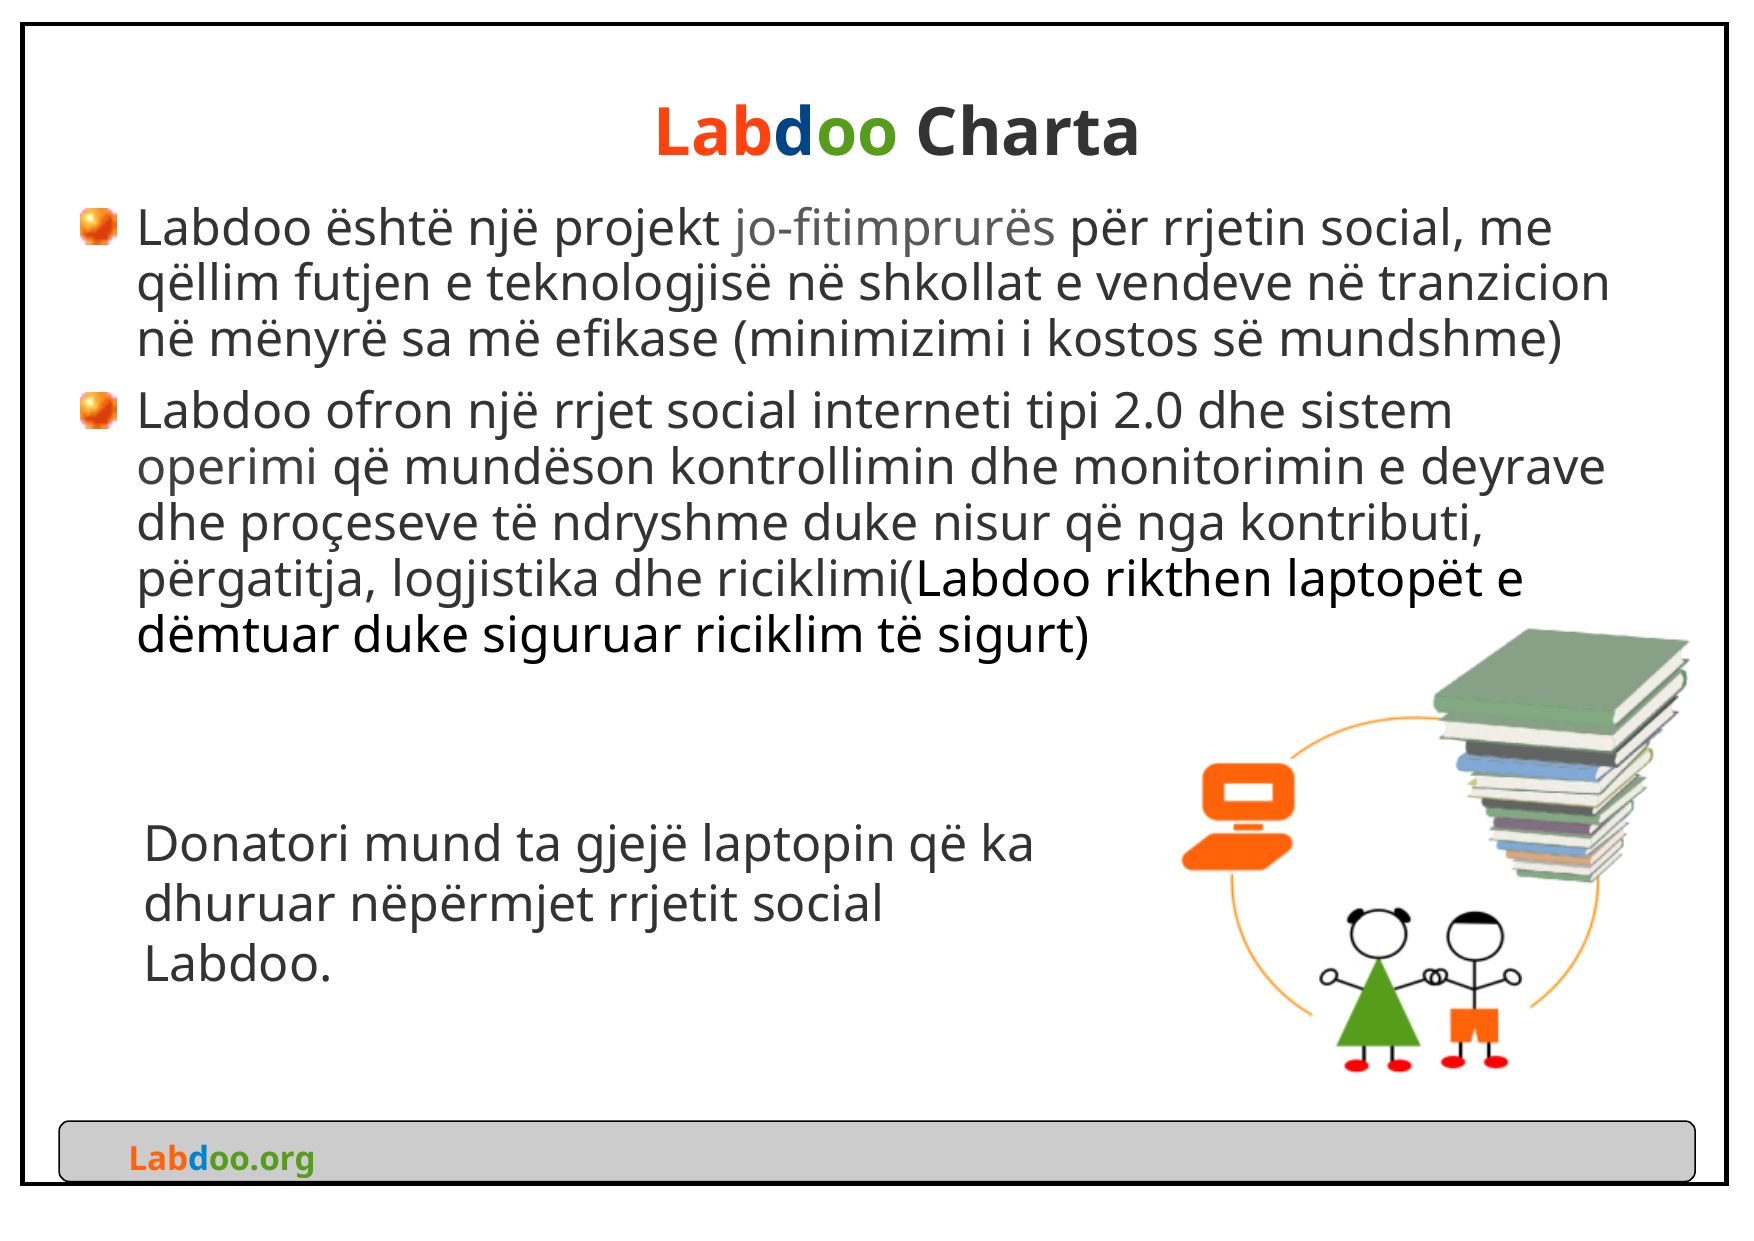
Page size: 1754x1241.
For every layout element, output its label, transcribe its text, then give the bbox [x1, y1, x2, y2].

text_box Labdoo është një projekt jo-fitimprurës për rrjetin social, me qëllim futjen e teknologjisë në shkollat e vendeve në tranzicion në mënyrë sa më efikase (minimizimi i kostos së mundshme) Labdoo ofron një rrjet social interneti tipi 2.0 dhe sistem operimi që mundëson kontrollimin dhe monitorimin e deyrave dhe proçeseve të ndryshme duke nisur që nga kontributi, përgatitja, logjistika dhe riciklimi(Labdoo rikthen laptopët e dëmtuar duke siguruar riciklim të sigurt) [80, 197, 1614, 695]
picture [80, 392, 117, 429]
text_box Labdoo.org [113, 1115, 1191, 1194]
picture [80, 208, 117, 245]
text_box Labdoo Charta [161, 21, 1634, 210]
text_box Donatori mund ta gjejë laptopin që ka dhuruar nëpërmjet rrjetit social Labdoo. [128, 803, 1097, 1059]
picture [1163, 621, 1696, 1078]
